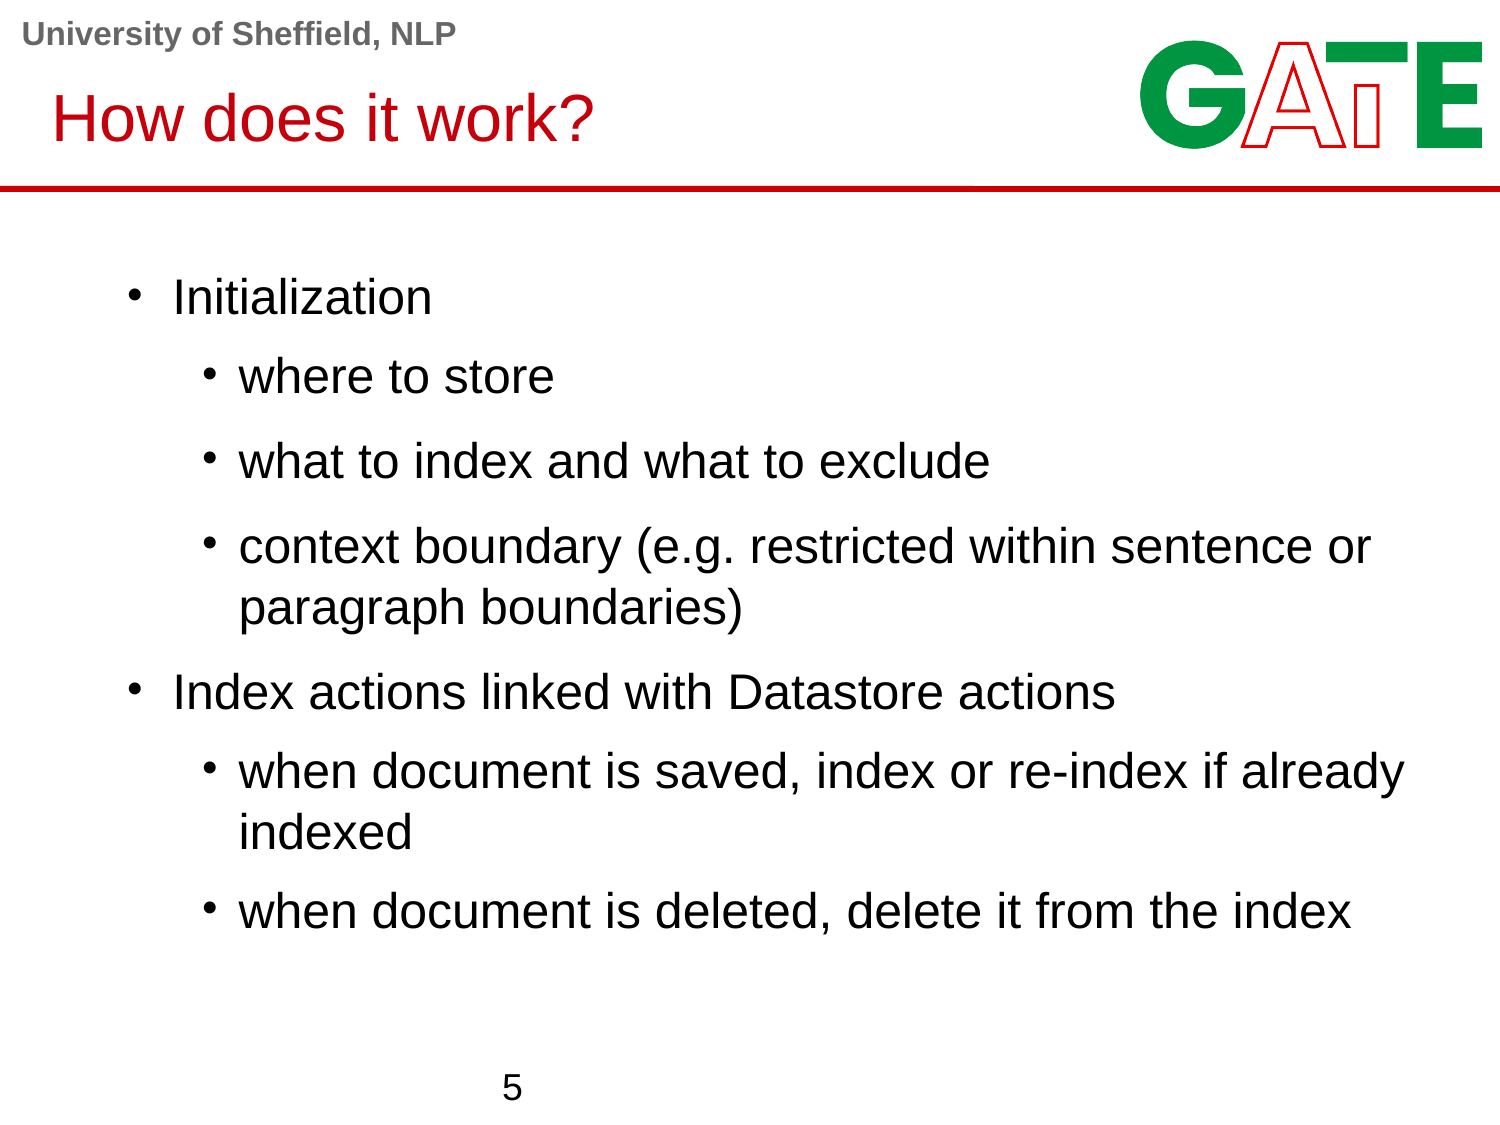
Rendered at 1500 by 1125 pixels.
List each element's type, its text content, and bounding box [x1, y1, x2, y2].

text_box How does it work? [51, 44, 1016, 188]
text_box <number> [502, 1062, 1004, 1108]
text_box Initialization where to store what to index and what to exclude context boundary (e.g. restricted within sentence or paragraph boundaries) Index actions linked with Datastore actions when document is saved, index or re-index if already indexed when document is deleted, delete it from the index [50, 263, 1450, 1023]
picture [1133, 23, 1489, 166]
